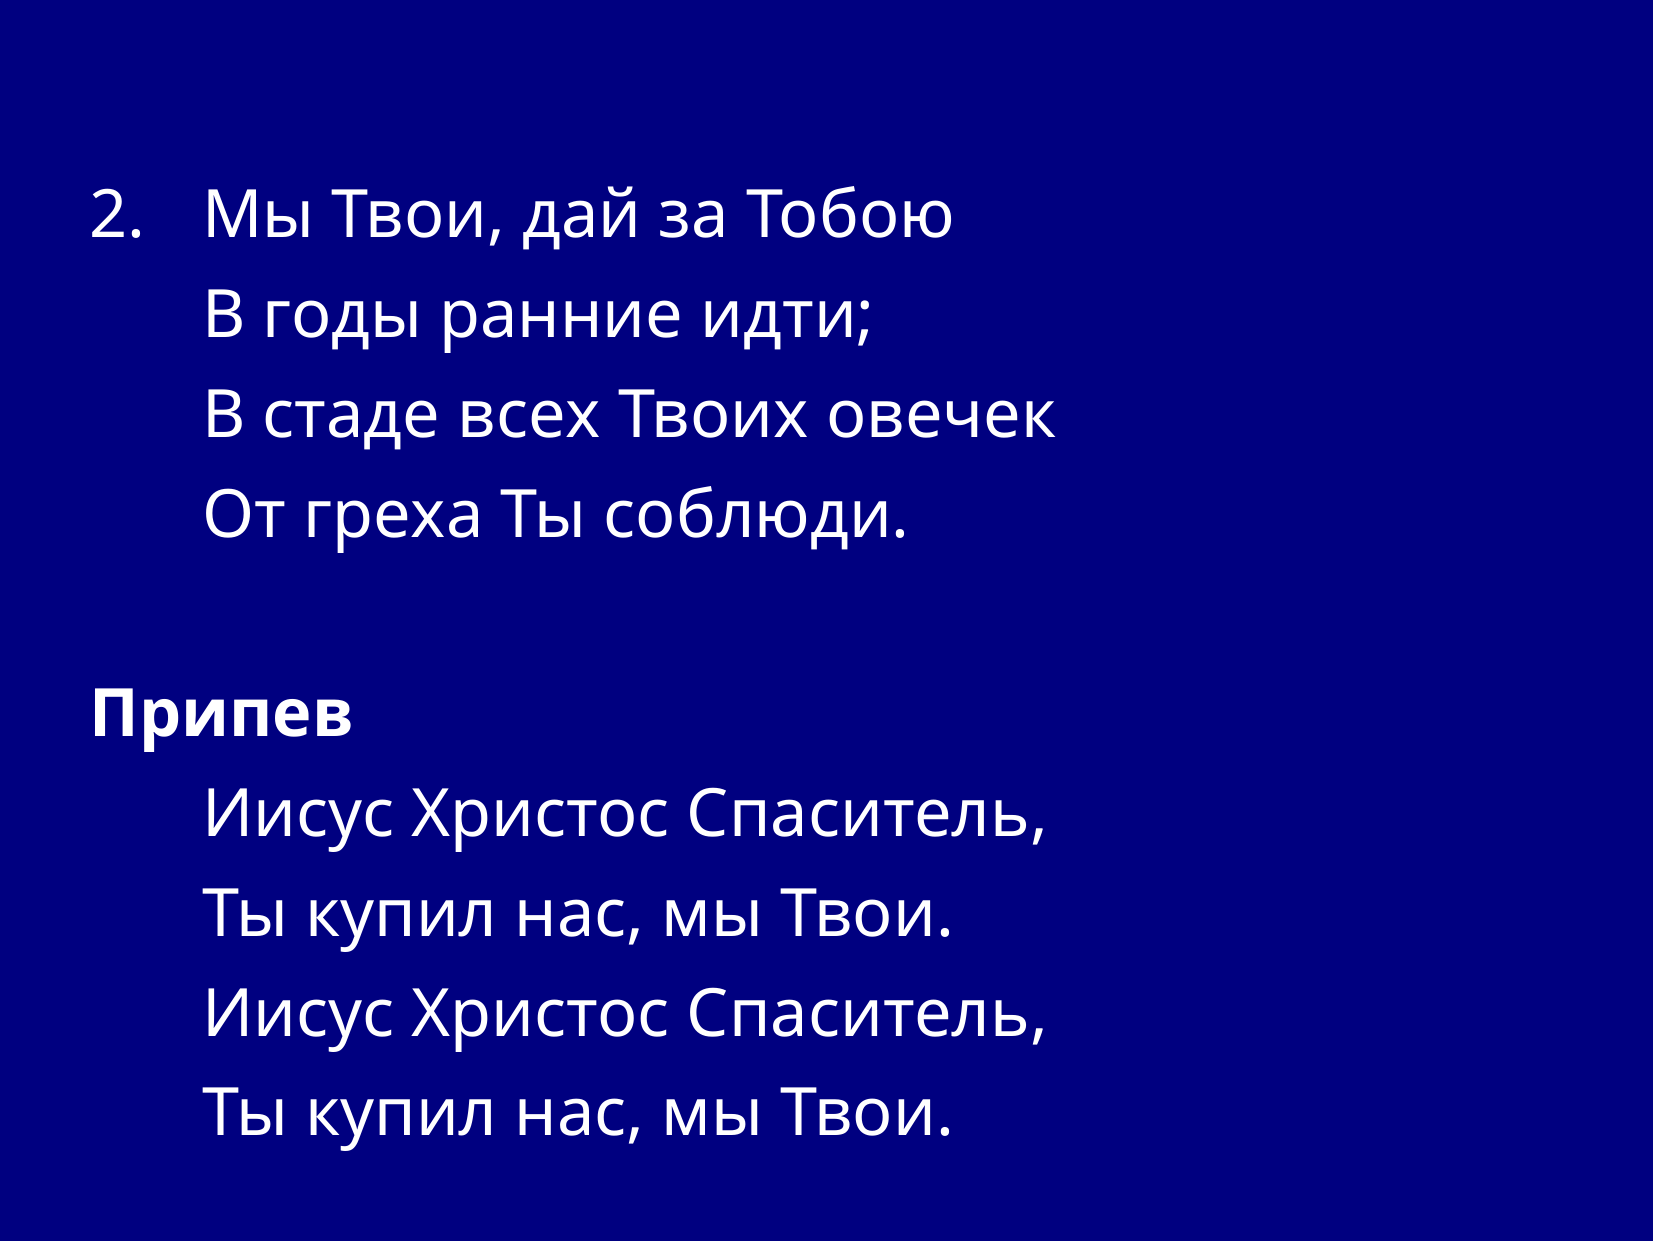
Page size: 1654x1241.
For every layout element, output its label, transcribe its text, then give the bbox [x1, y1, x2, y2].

text_box 2. Мы Твои, дай за Тобою В годы ранние идти; В стаде всех Твоих овечек От греха Ты соблюди. Припев Иисус Христос Спаситель, Ты купил нас, мы Твои. Иисус Христос Спаситель, Ты купил нас, мы Твои. [75, 150, 1576, 1163]
